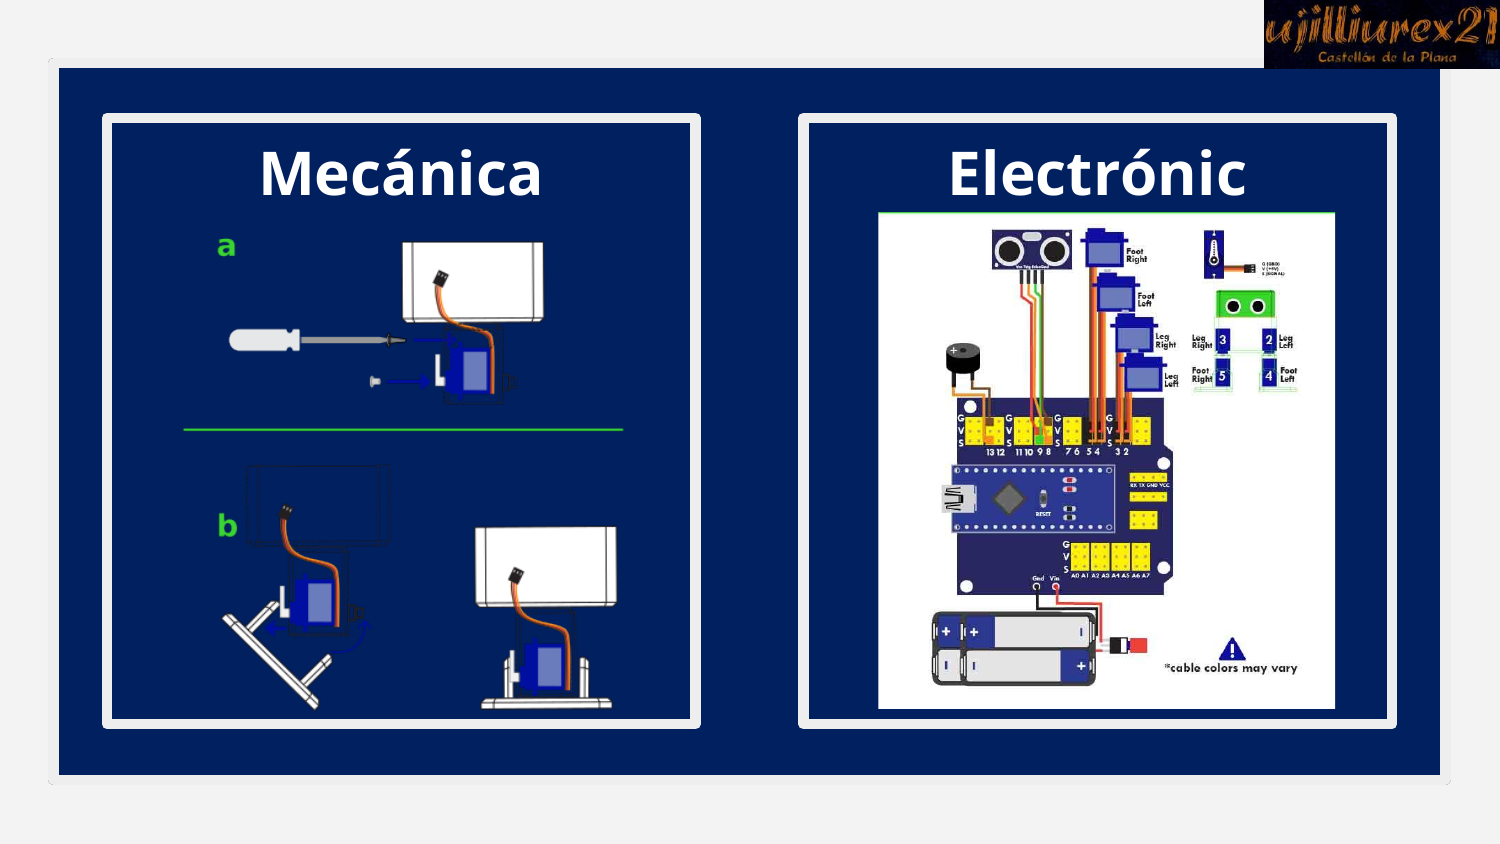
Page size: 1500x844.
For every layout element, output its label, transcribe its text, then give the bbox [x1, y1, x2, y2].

text_box [59, 68, 1440, 775]
picture [1264, 0, 1500, 69]
text_box Electrónica [927, 129, 1269, 212]
text_box Mecánica [230, 129, 572, 223]
picture [878, 212, 1336, 709]
picture [135, 223, 672, 711]
